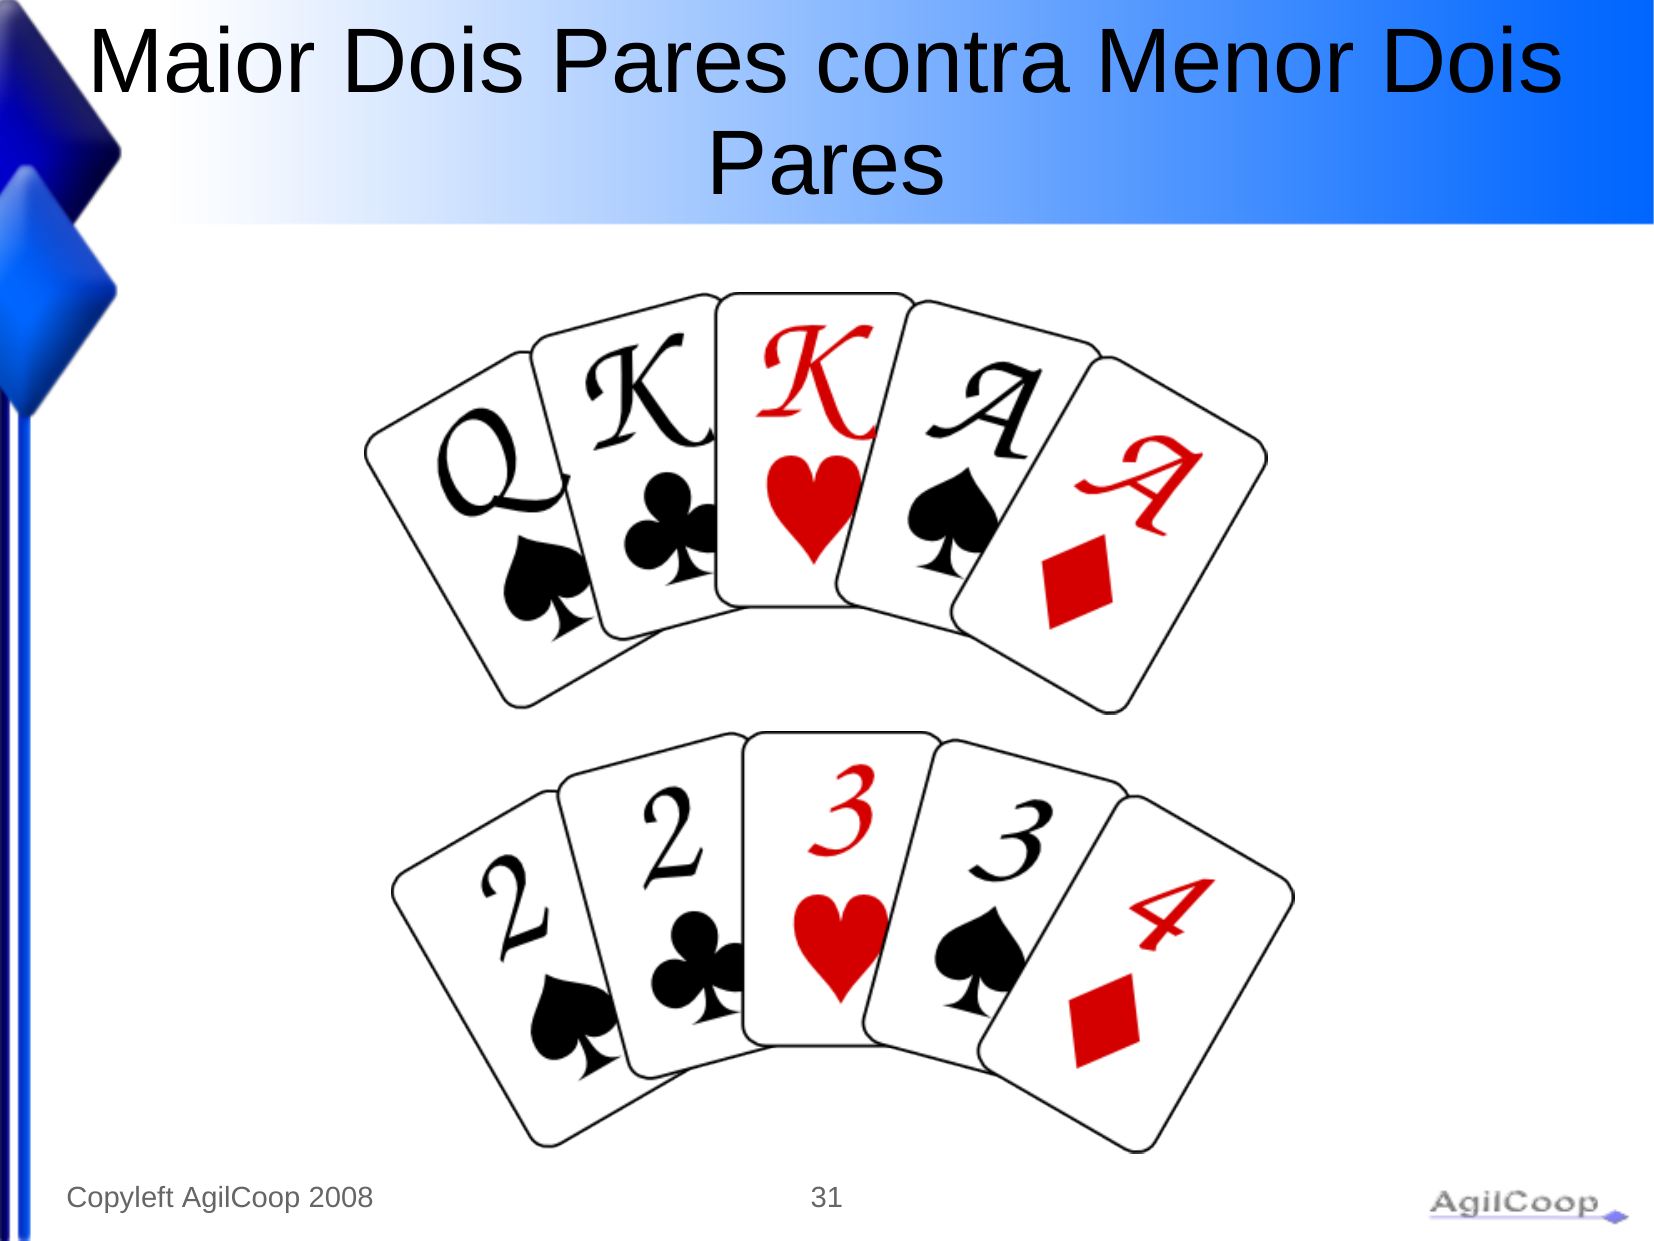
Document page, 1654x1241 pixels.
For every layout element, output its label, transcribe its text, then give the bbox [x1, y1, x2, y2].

title Maior Dois Pares contra Menor Dois Pares [82, 8, 1571, 216]
picture [0, 0, 1654, 1241]
